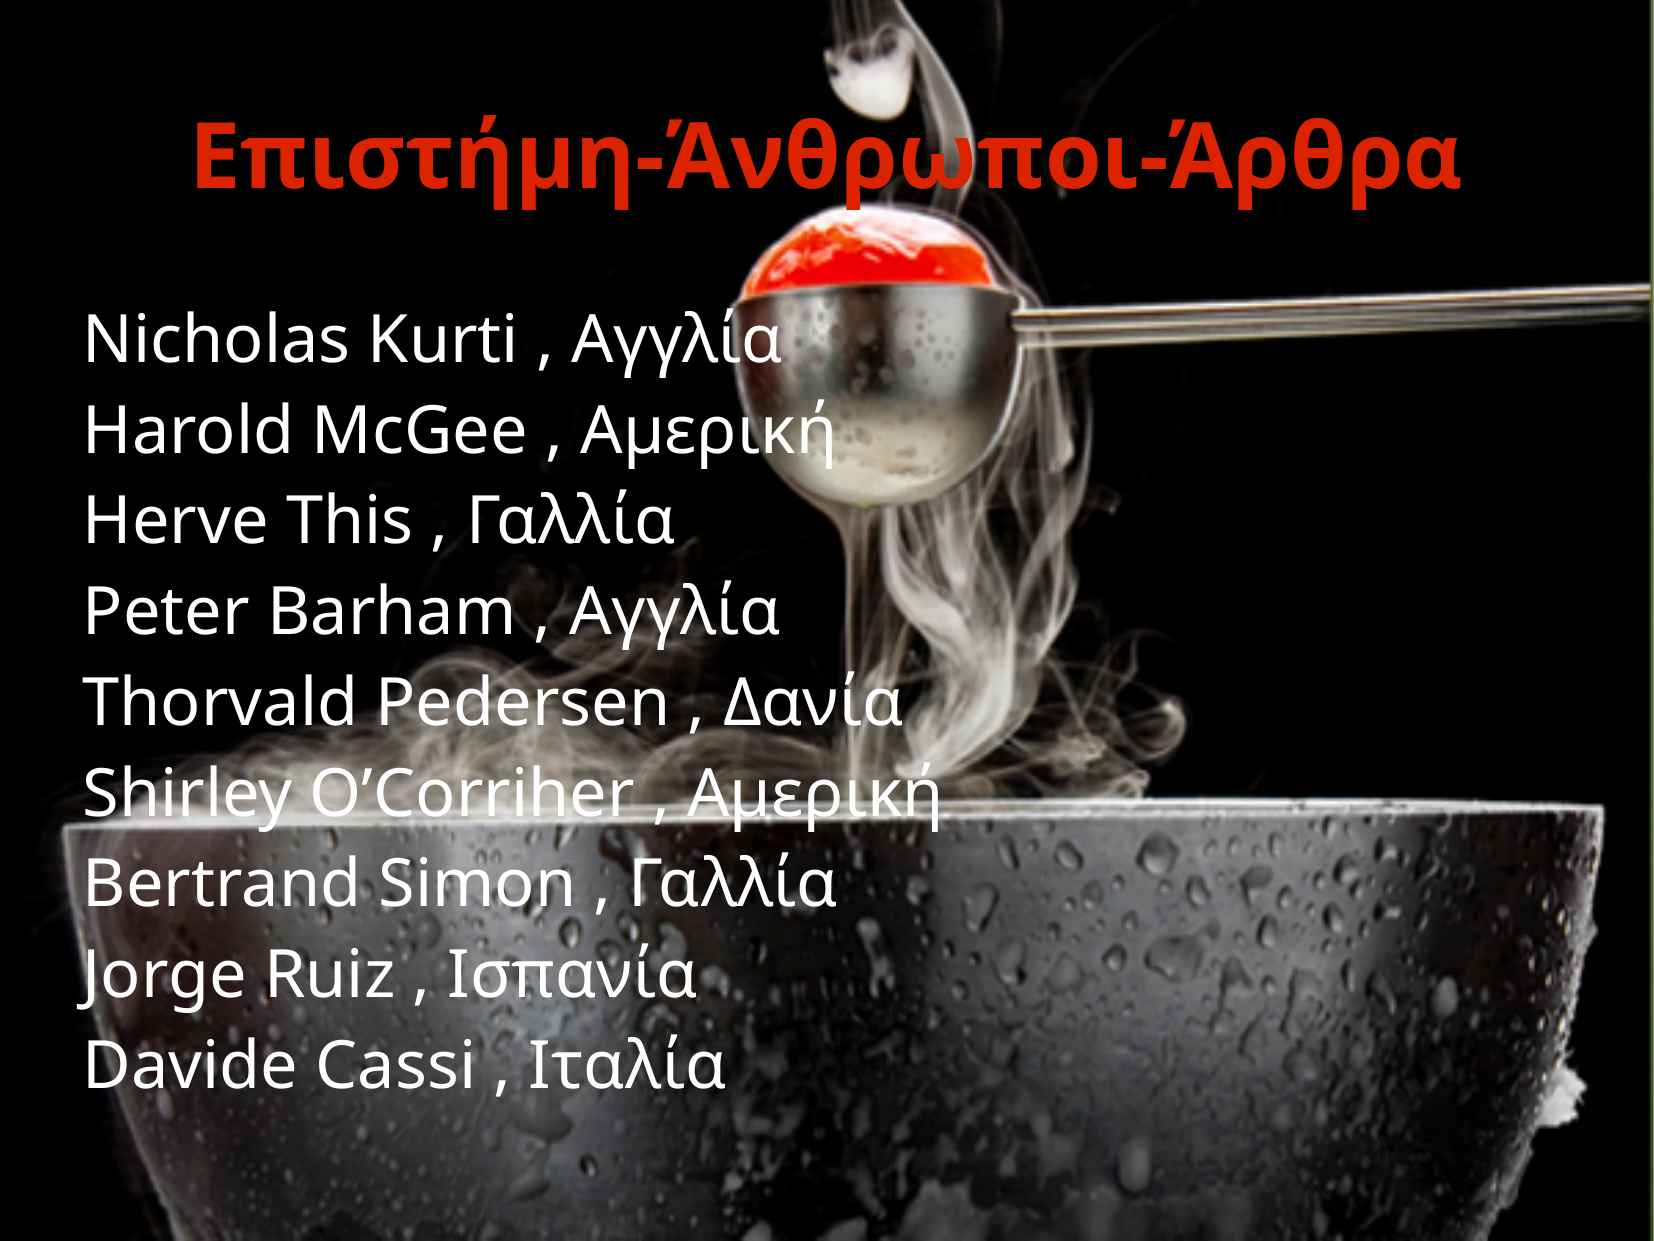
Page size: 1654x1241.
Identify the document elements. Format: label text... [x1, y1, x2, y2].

picture [0, 0, 1654, 1241]
subtitle Nicholas Kurti , Αγγλία Harold McGee , Αμερική Herve This , Γαλλία Peter Barham , Αγγλία Thorvald Pedersen , Δανία Shirley O’Corriher , Αμερική Bertrand Simon , Γαλλία Jorge Ruiz , Ισπανία Davide Cassi , Ιταλία [82, 280, 1571, 1119]
title Επιστήμη-Άνθρωποι-Άρθρα [82, 56, 1571, 250]
